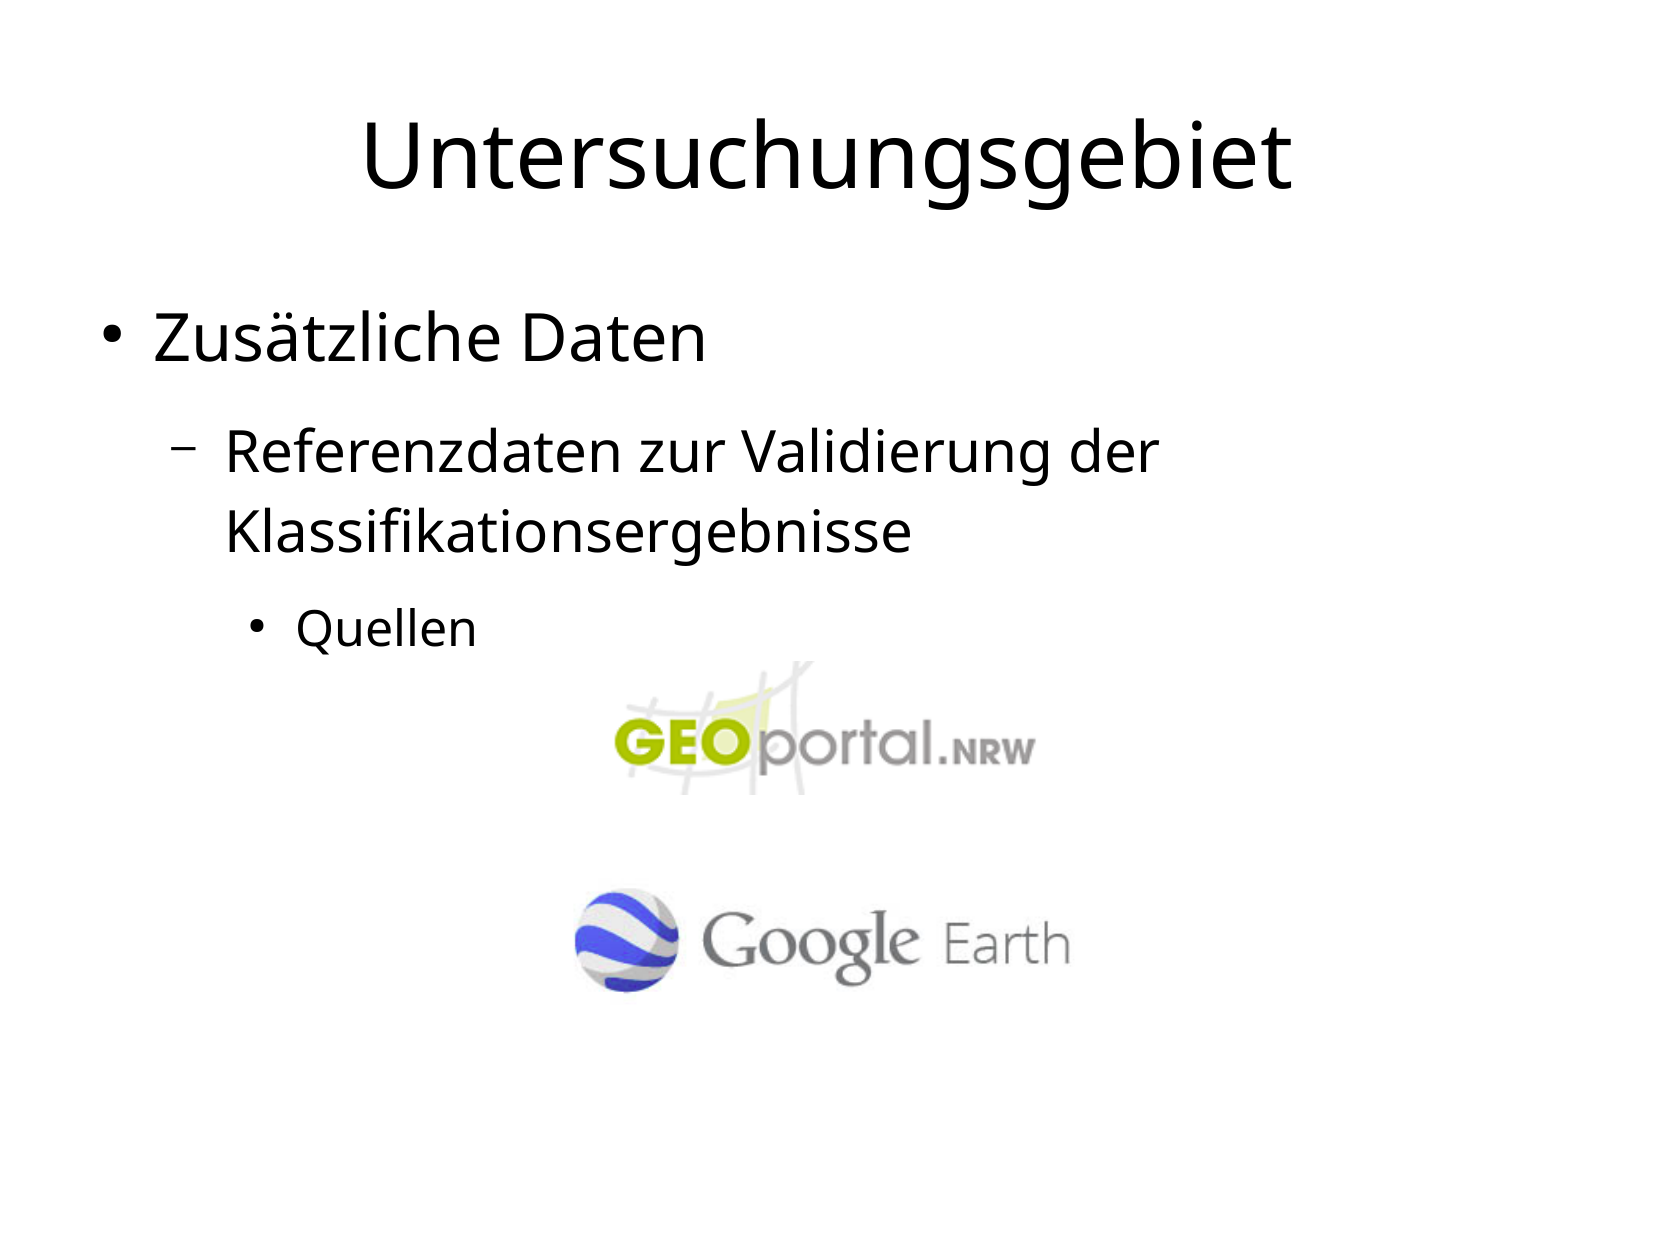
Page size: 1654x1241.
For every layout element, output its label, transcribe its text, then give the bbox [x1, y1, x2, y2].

title Untersuchungsgebiet [82, 49, 1571, 257]
list Zusätzliche Daten Referenzdaten zur Validierung der Klassifikationsergebnisse Quellen [82, 290, 1571, 1010]
picture [578, 661, 1040, 795]
picture [361, 804, 1300, 1075]
